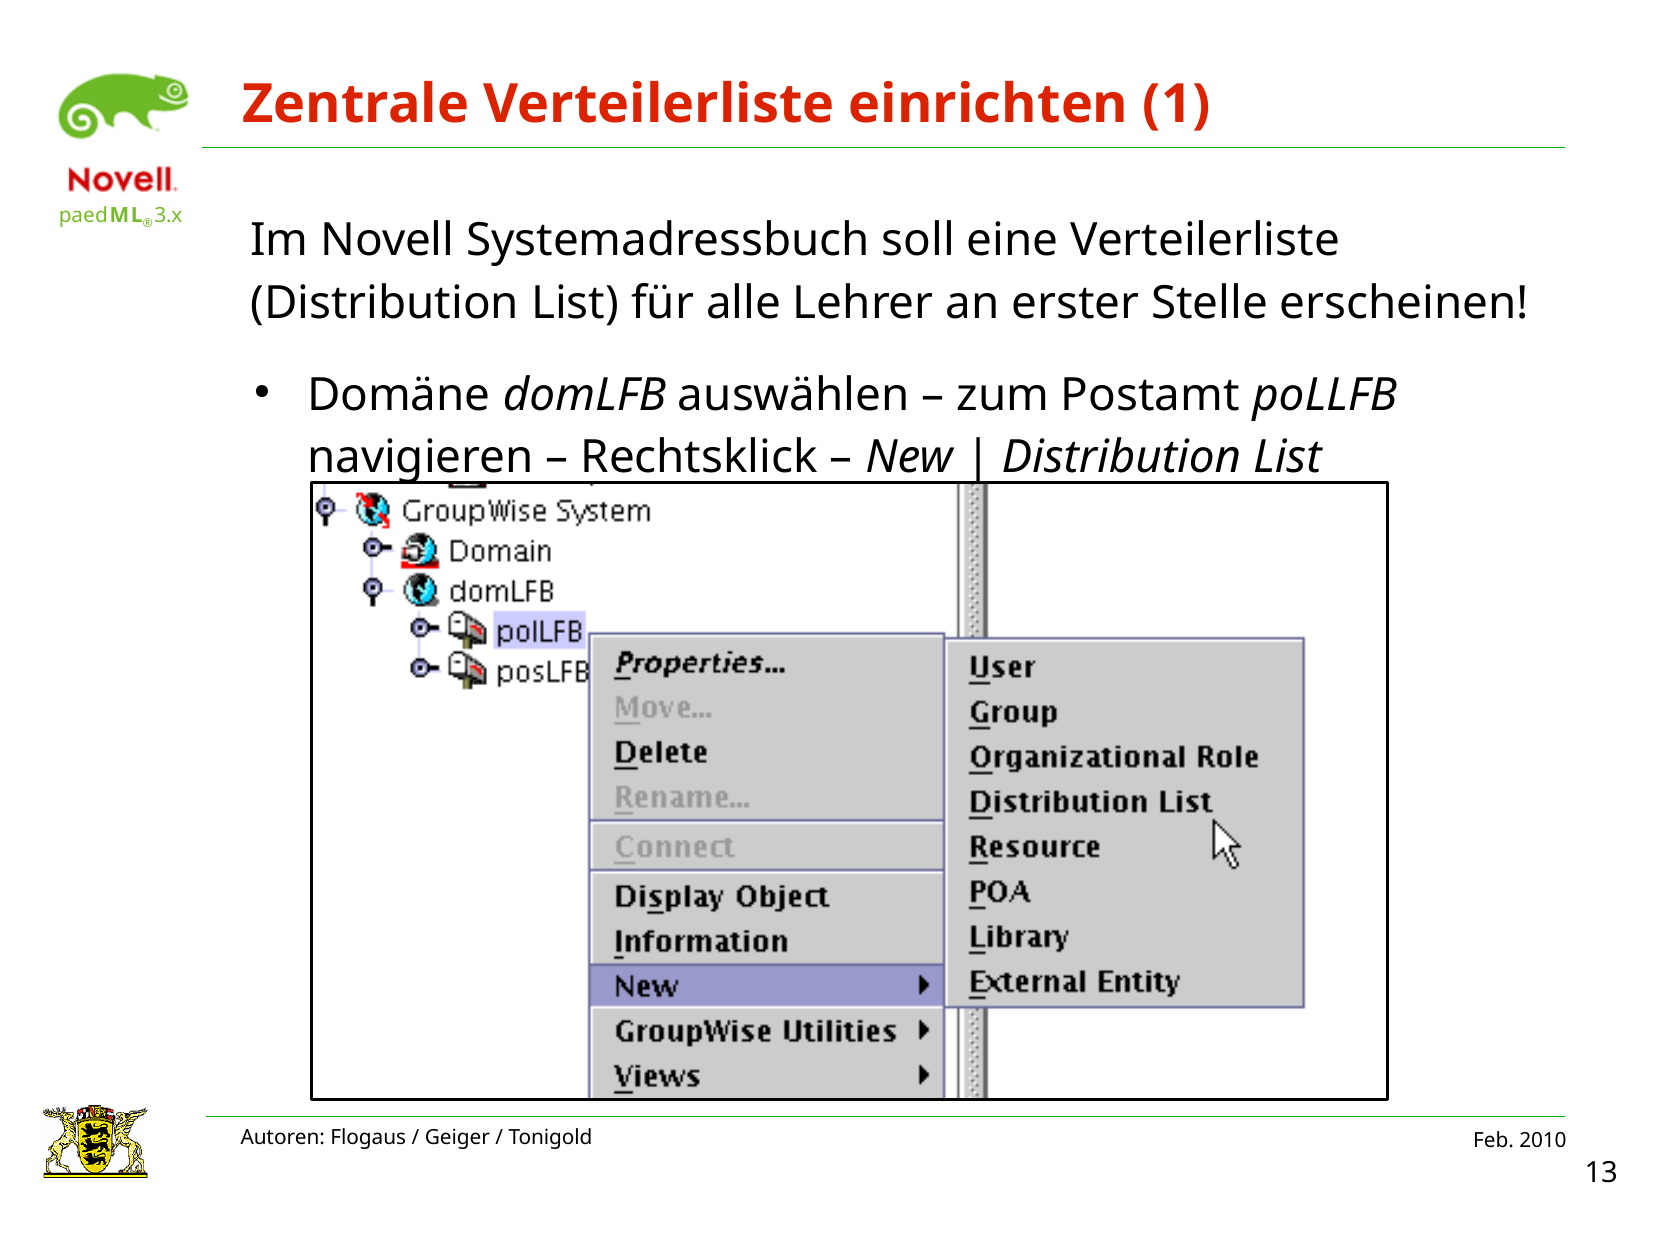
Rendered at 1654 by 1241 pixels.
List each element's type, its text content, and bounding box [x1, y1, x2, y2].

picture [41, 1104, 148, 1180]
picture [44, 56, 202, 214]
title Zentrale Verteilerliste einrichten (1) [242, 67, 1577, 136]
picture [312, 484, 1386, 1099]
list Im Novell Systemadressbuch soll eine Verteilerliste (Distribution List) für alle Lehrer an erster Stelle erscheinen! Domäne domLFB auswählen – zum Postamt poLLFB navigieren – Rechtsklick – New | Distribution List [236, 206, 1565, 1064]
